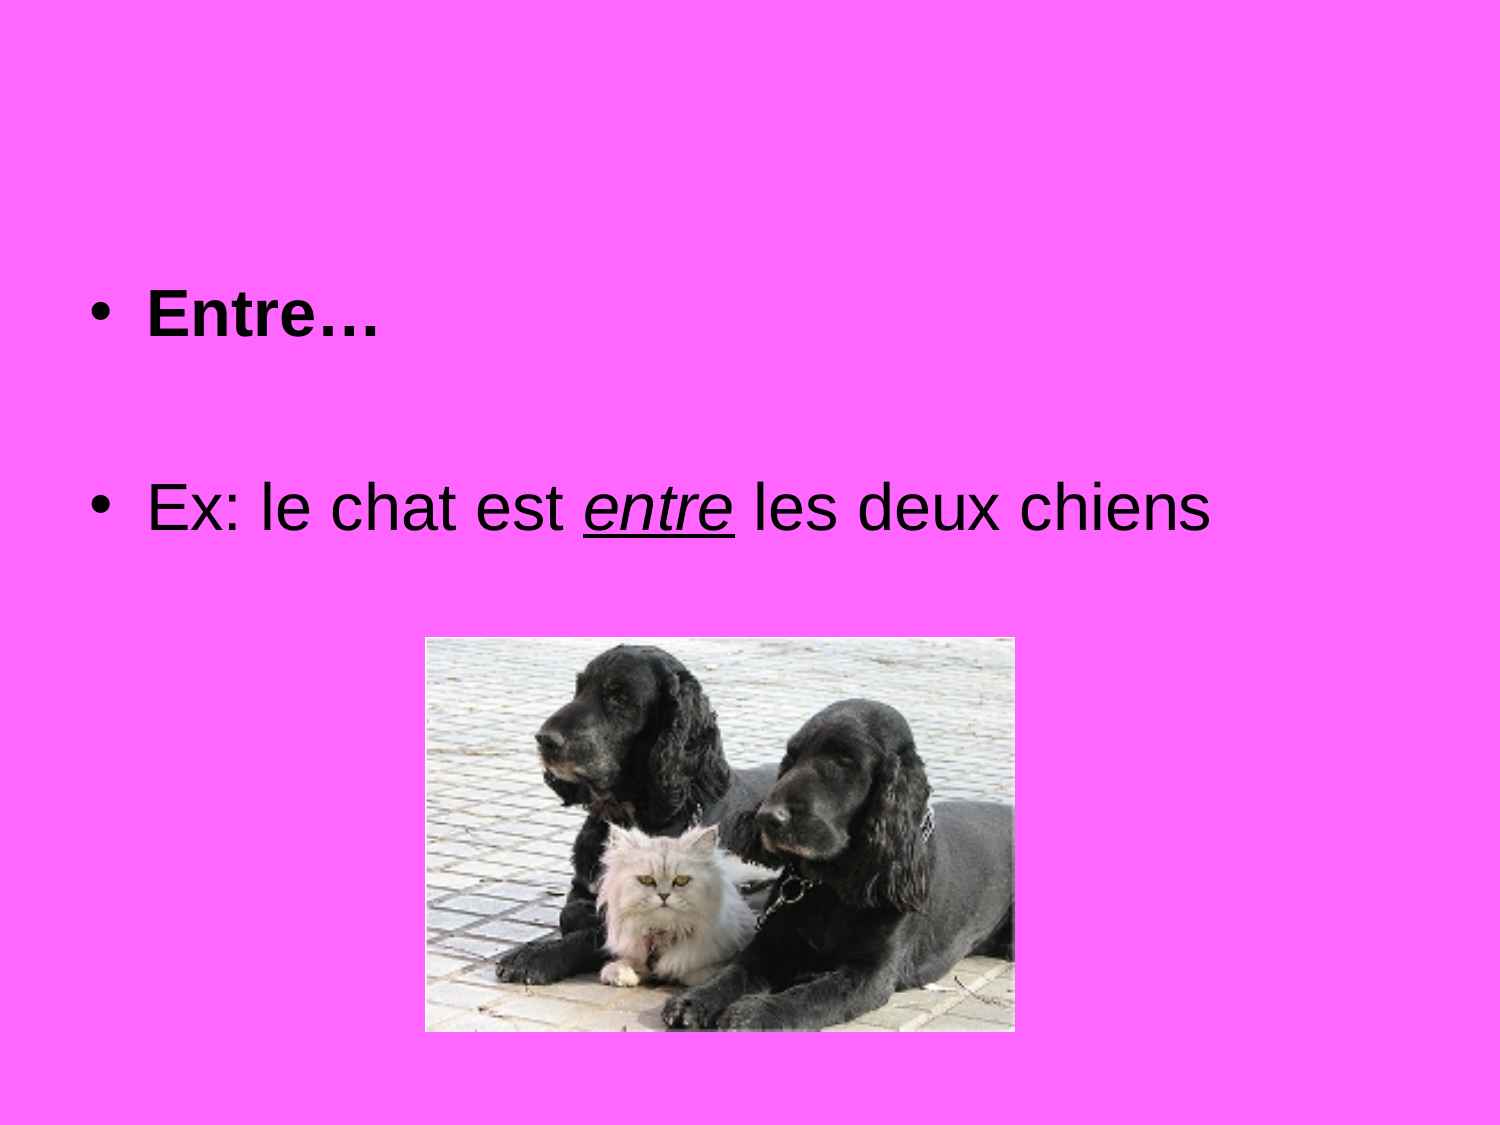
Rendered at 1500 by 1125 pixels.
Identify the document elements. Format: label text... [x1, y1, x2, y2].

picture [425, 637, 1015, 1032]
list Entre… Ex: le chat est entre les deux chiens [75, 262, 1426, 1006]
